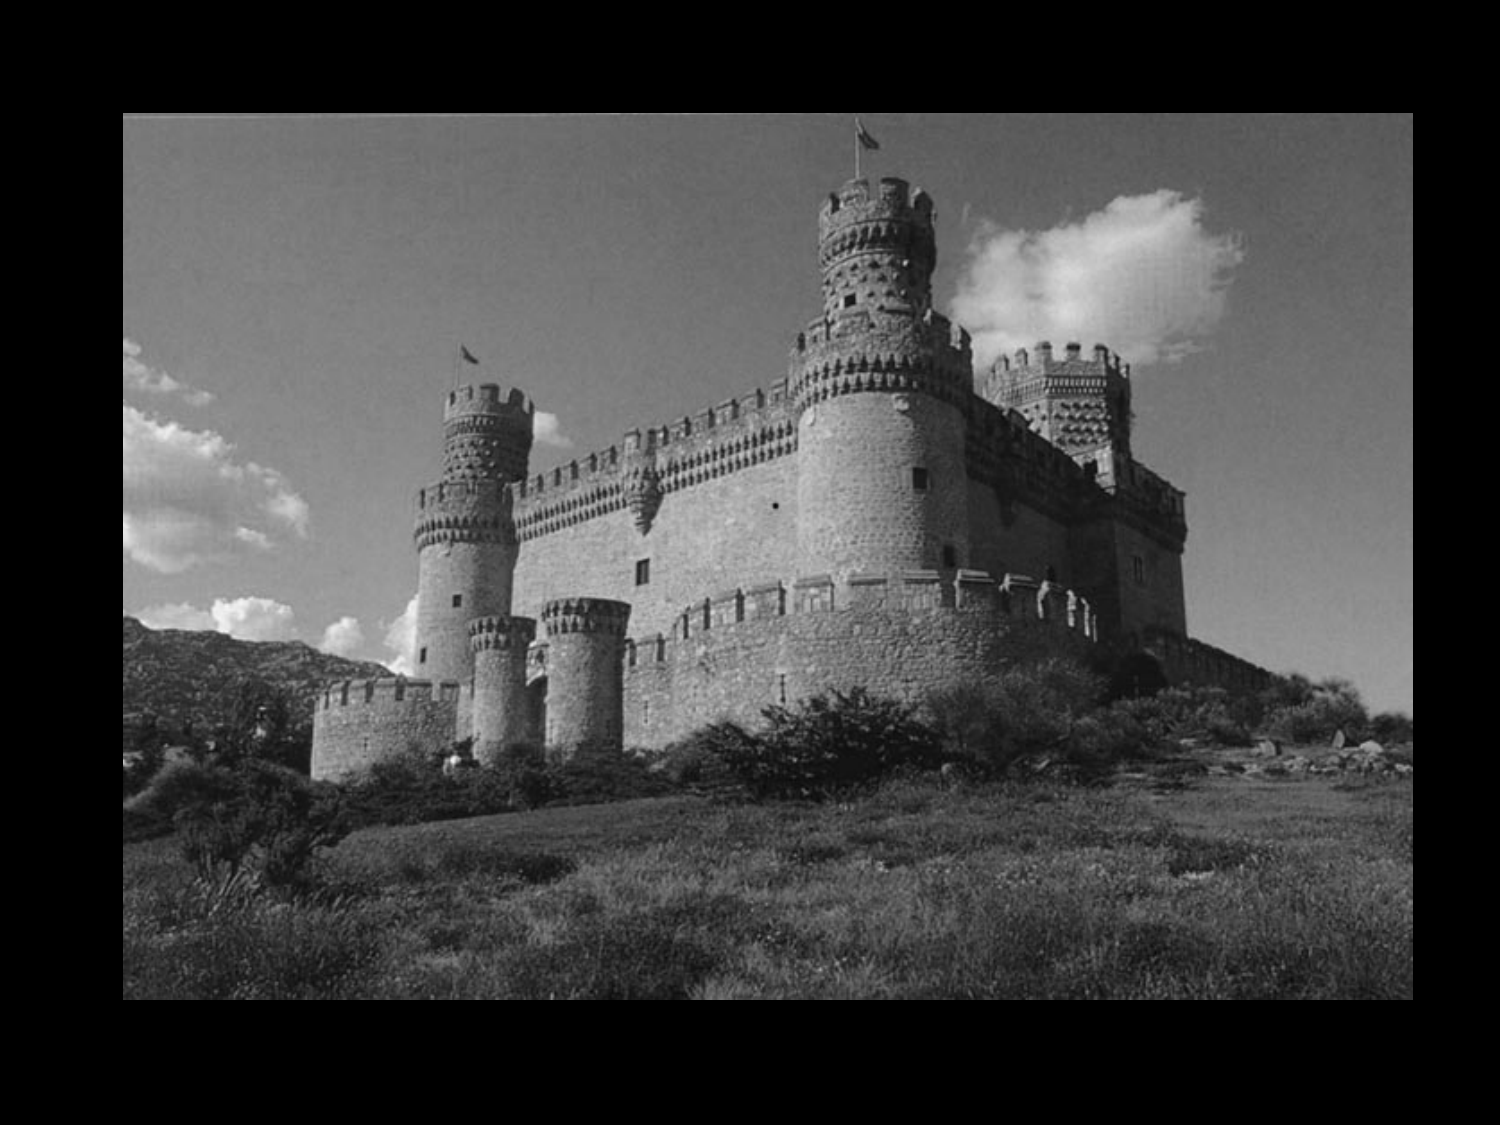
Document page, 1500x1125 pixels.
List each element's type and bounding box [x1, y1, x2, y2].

picture [123, 113, 1413, 1000]
